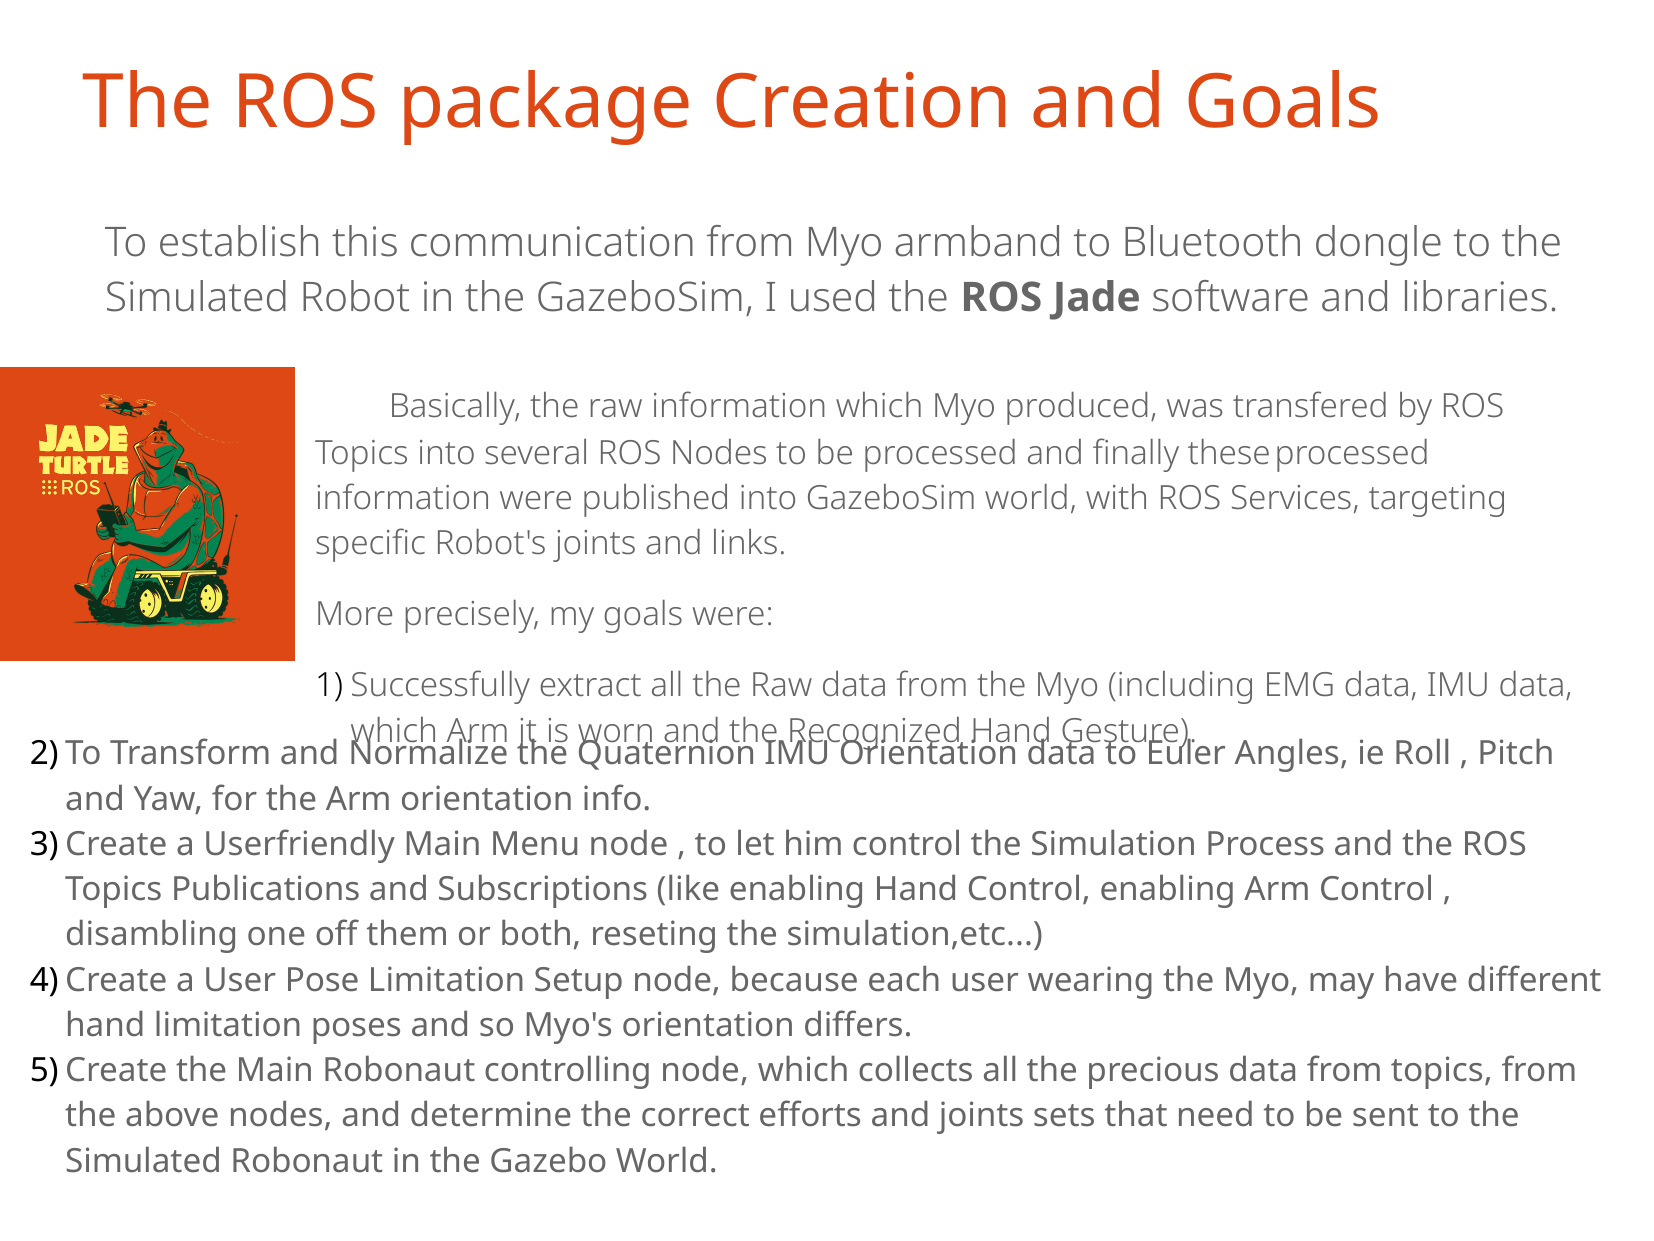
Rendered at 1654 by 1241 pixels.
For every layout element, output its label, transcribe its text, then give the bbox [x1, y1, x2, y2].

text_box To Transform and Normalize the Quaternion IMU Orientation data to Euler Angles, ie Roll , Pitch and Yaw, for the Arm orientation info. Create a Userfriendly Main Menu node , to let him control the Simulation Process and the ROS Topics Publications and Subscriptions (like enabling Hand Control, enabling Arm Control , disambling one off them or both, reseting the simulation,etc...) Create a User Pose Limitation Setup node, because each user wearing the Myo, may have different hand limitation poses and so Myo's orientation differs. Create the Main Robonaut controlling node, which collects all the precious data from topics, from the above nodes, and determine the correct efforts and joints sets that need to be sent to the Simulated Robonaut in the Gazebo World. [15, 676, 1637, 1241]
text_box Basically, the raw information which Myo produced, was transfered by ROS Topics into several ROS Nodes to be processed and finally these processed information were published into GazeboSim world, with ROS Services, targeting specific Robot's joints and links. More precisely, my goals were: Successfully extract all the Raw data from the Myo (including EMG data, IMU data, which Arm it is worn and the Recognized Hand Gesture). [315, 377, 1609, 676]
list To establish this communication from Myo armband to Bluetooth dongle to the Simulated Robot in the GazeboSim, I used the ROS Jade software and libraries. [35, 212, 1571, 378]
title The ROS package Creation and Goals [82, 35, 1630, 162]
picture [0, 389, 284, 630]
text_box [0, 366, 296, 662]
